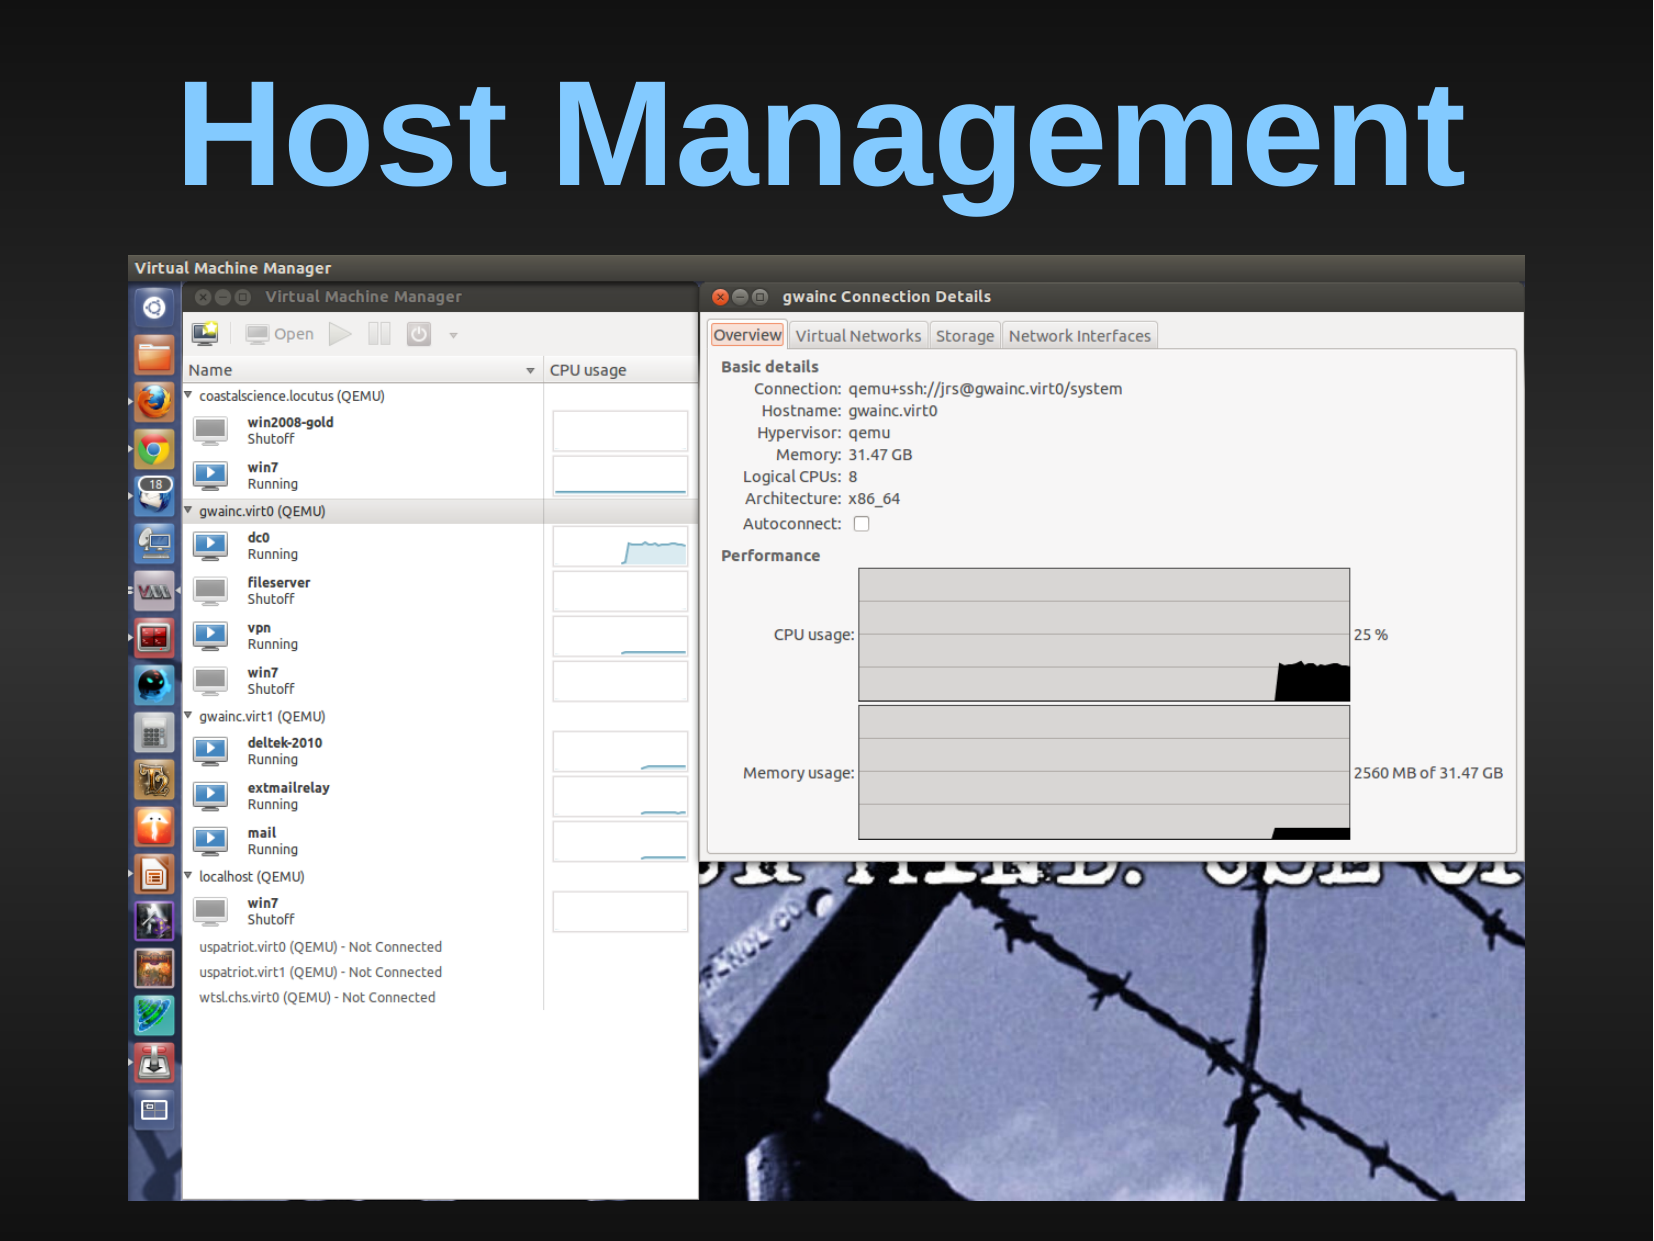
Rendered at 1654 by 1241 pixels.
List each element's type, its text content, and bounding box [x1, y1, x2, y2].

picture [128, 255, 1525, 1201]
title Host Management [113, 30, 1531, 238]
